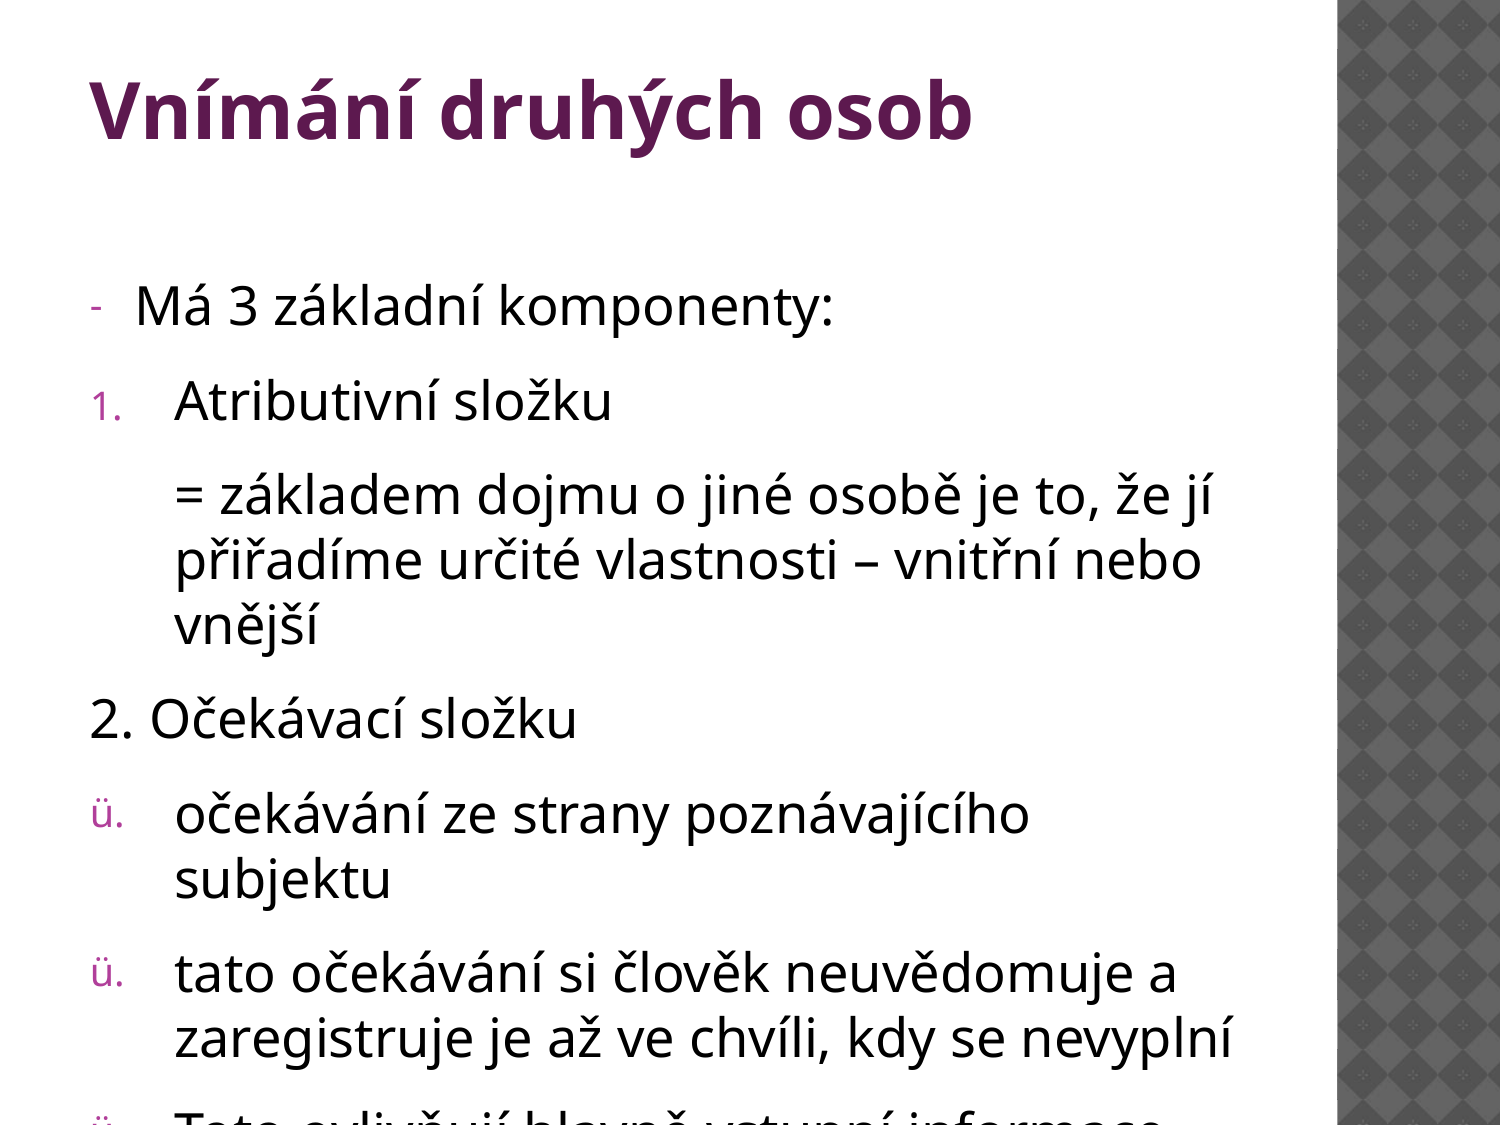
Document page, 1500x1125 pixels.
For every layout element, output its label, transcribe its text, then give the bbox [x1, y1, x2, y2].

picture [1337, 0, 1500, 1125]
title Vnímání druhých osob [75, 52, 1263, 240]
list Má 3 základní komponenty: Atributivní složku = základem dojmu o jiné osobě je to, že jí přiřadíme určité vlastnosti – vnitřní nebo vnější 2. Očekávací složku očekávání ze strany poznávajícího subjektu tato očekávání si člověk neuvědomuje a zaregistruje je až ve chvíli, kdy se nevyplní Toto ovlivňují hlavně vstupní informace – tzn. – čeho si na druhé osobě všimneme Často se jedinec zaměří na to, co od toho druhého potřebuje [75, 264, 1263, 1059]
